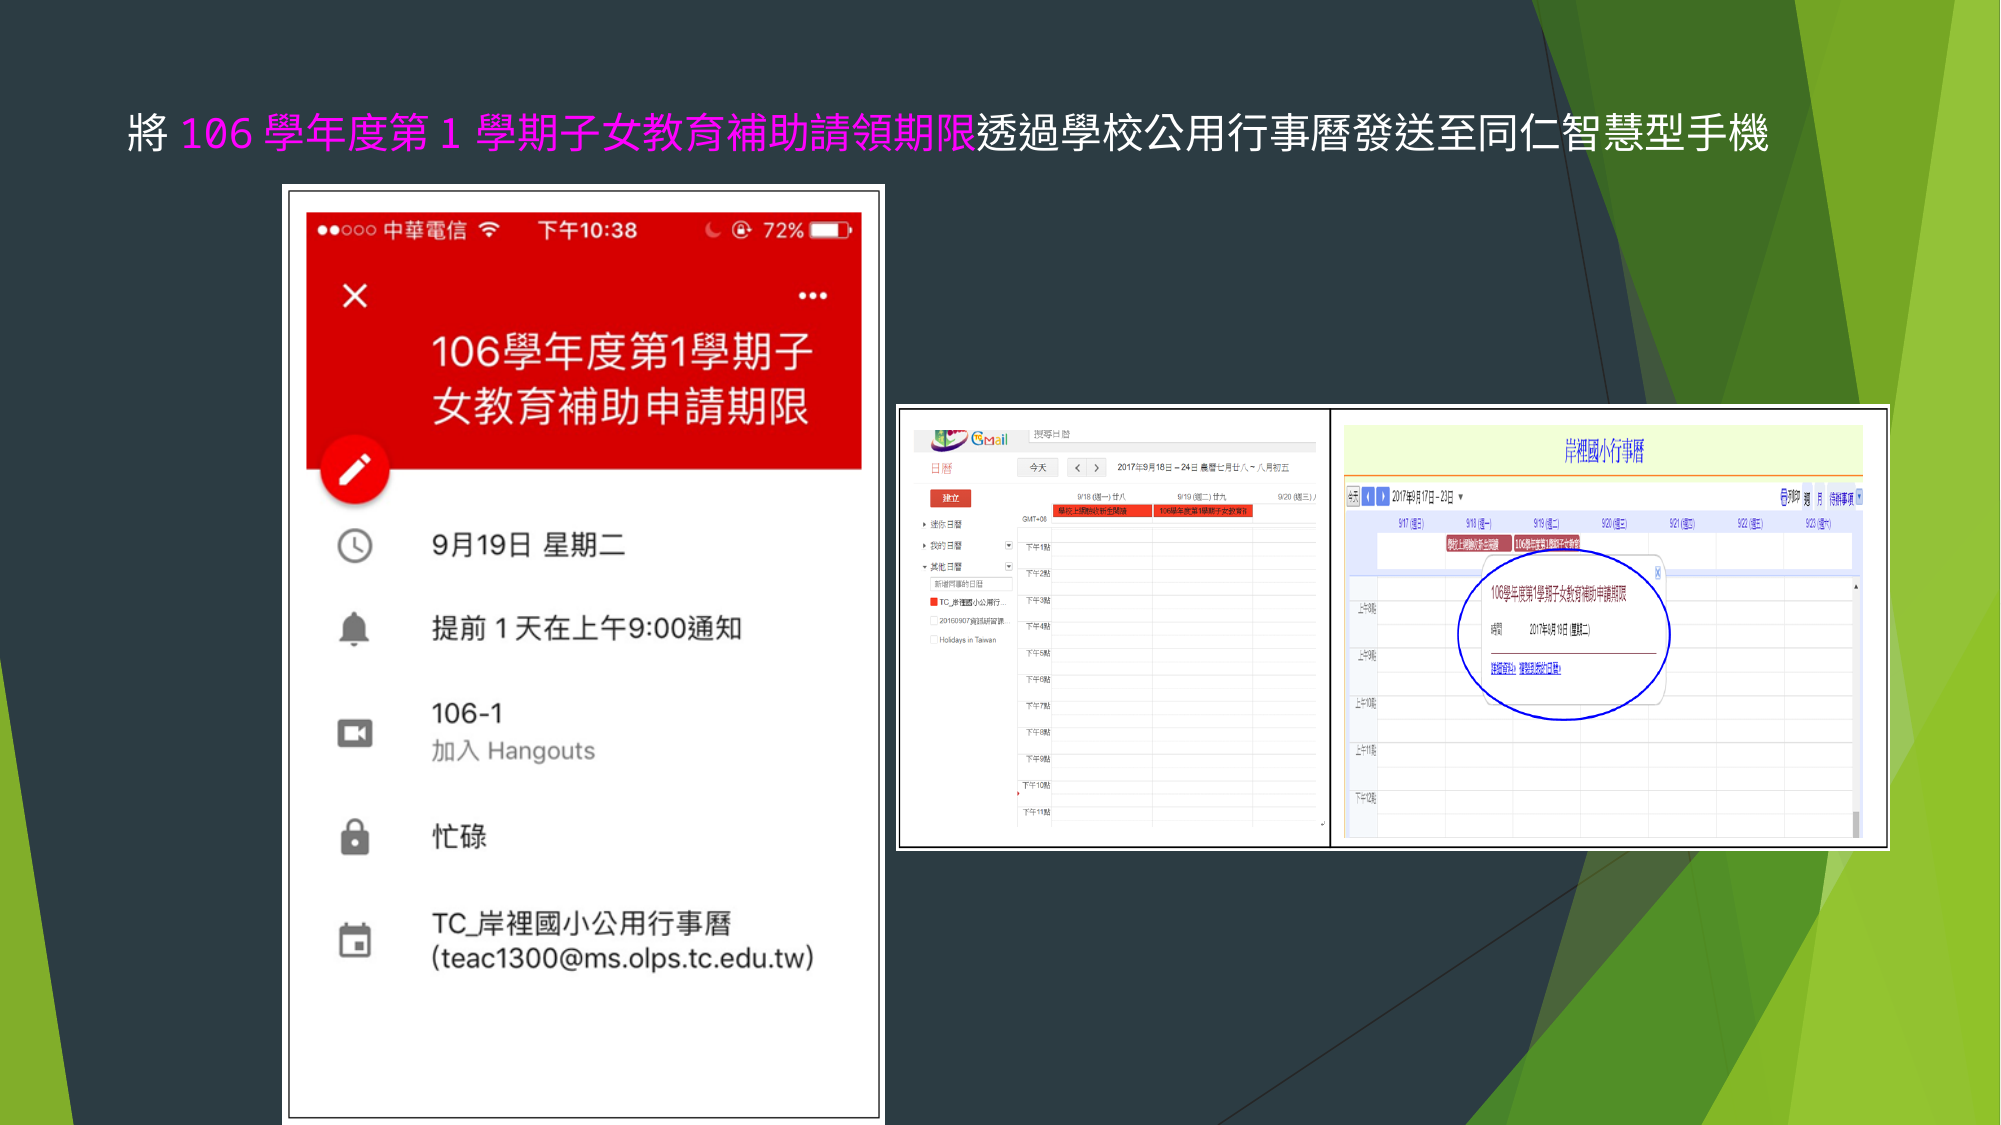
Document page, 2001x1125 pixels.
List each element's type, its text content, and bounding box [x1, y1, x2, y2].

picture [282, 184, 885, 1125]
text_box 將106學年度第1學期子女教育補助請領期限透過學校公用行事曆發送至同仁智慧型手機 [112, 99, 1785, 165]
picture [896, 404, 1890, 851]
